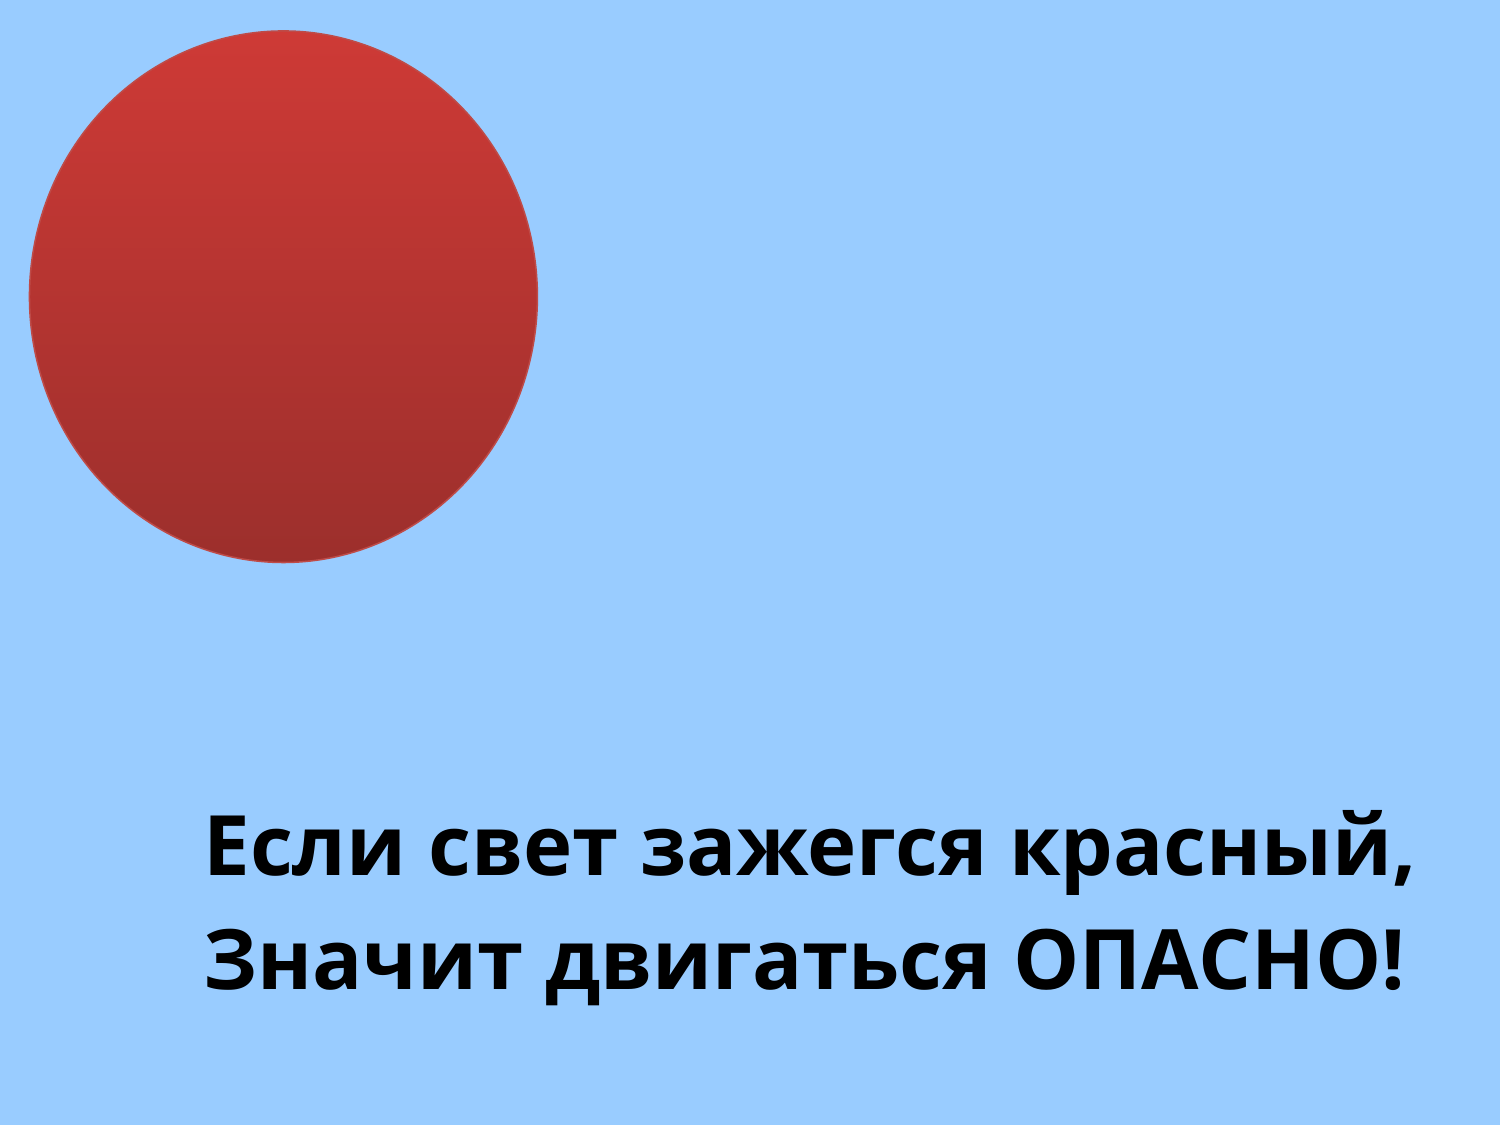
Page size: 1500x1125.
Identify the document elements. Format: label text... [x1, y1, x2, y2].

text_box [29, 30, 538, 563]
text_box Если свет зажегся красный, Значит двигаться ОПАСНО! [188, 779, 1432, 1022]
